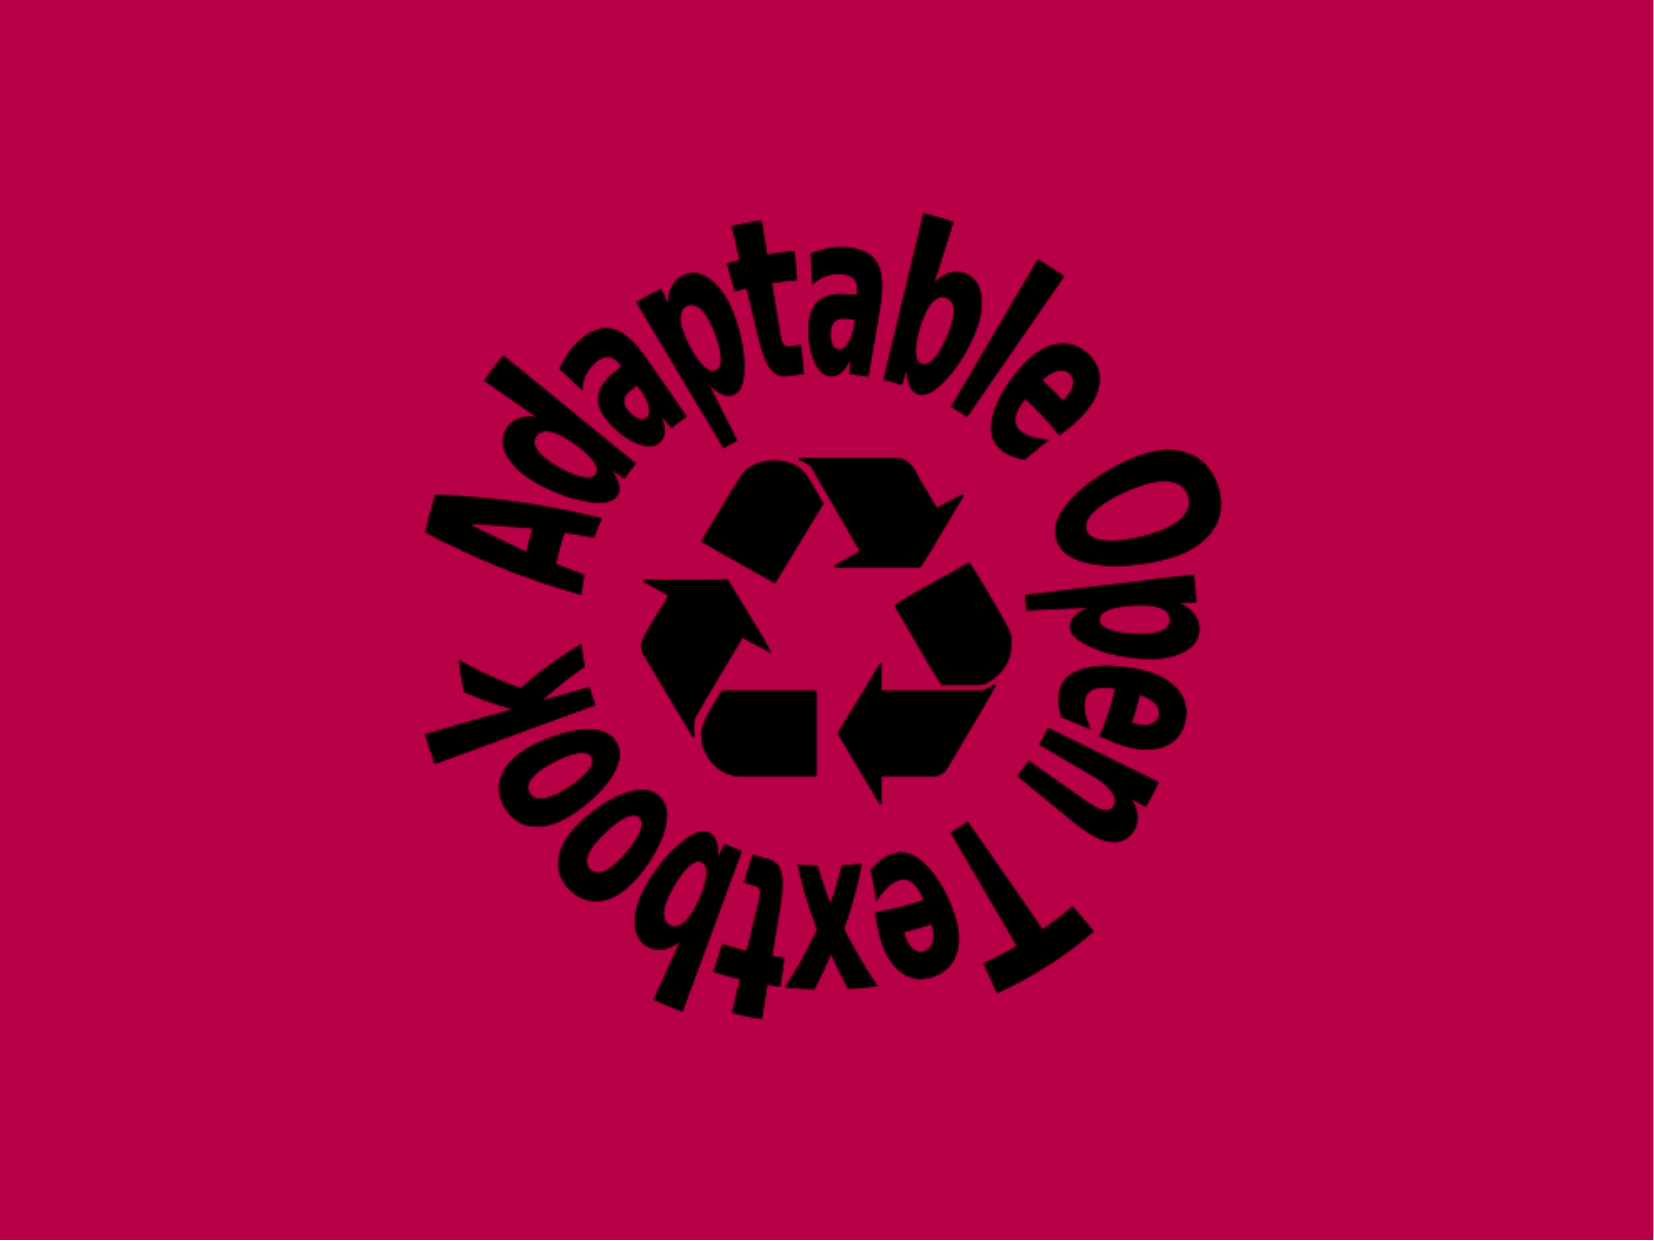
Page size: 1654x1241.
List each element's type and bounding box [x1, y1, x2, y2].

picture [410, 203, 1244, 1037]
